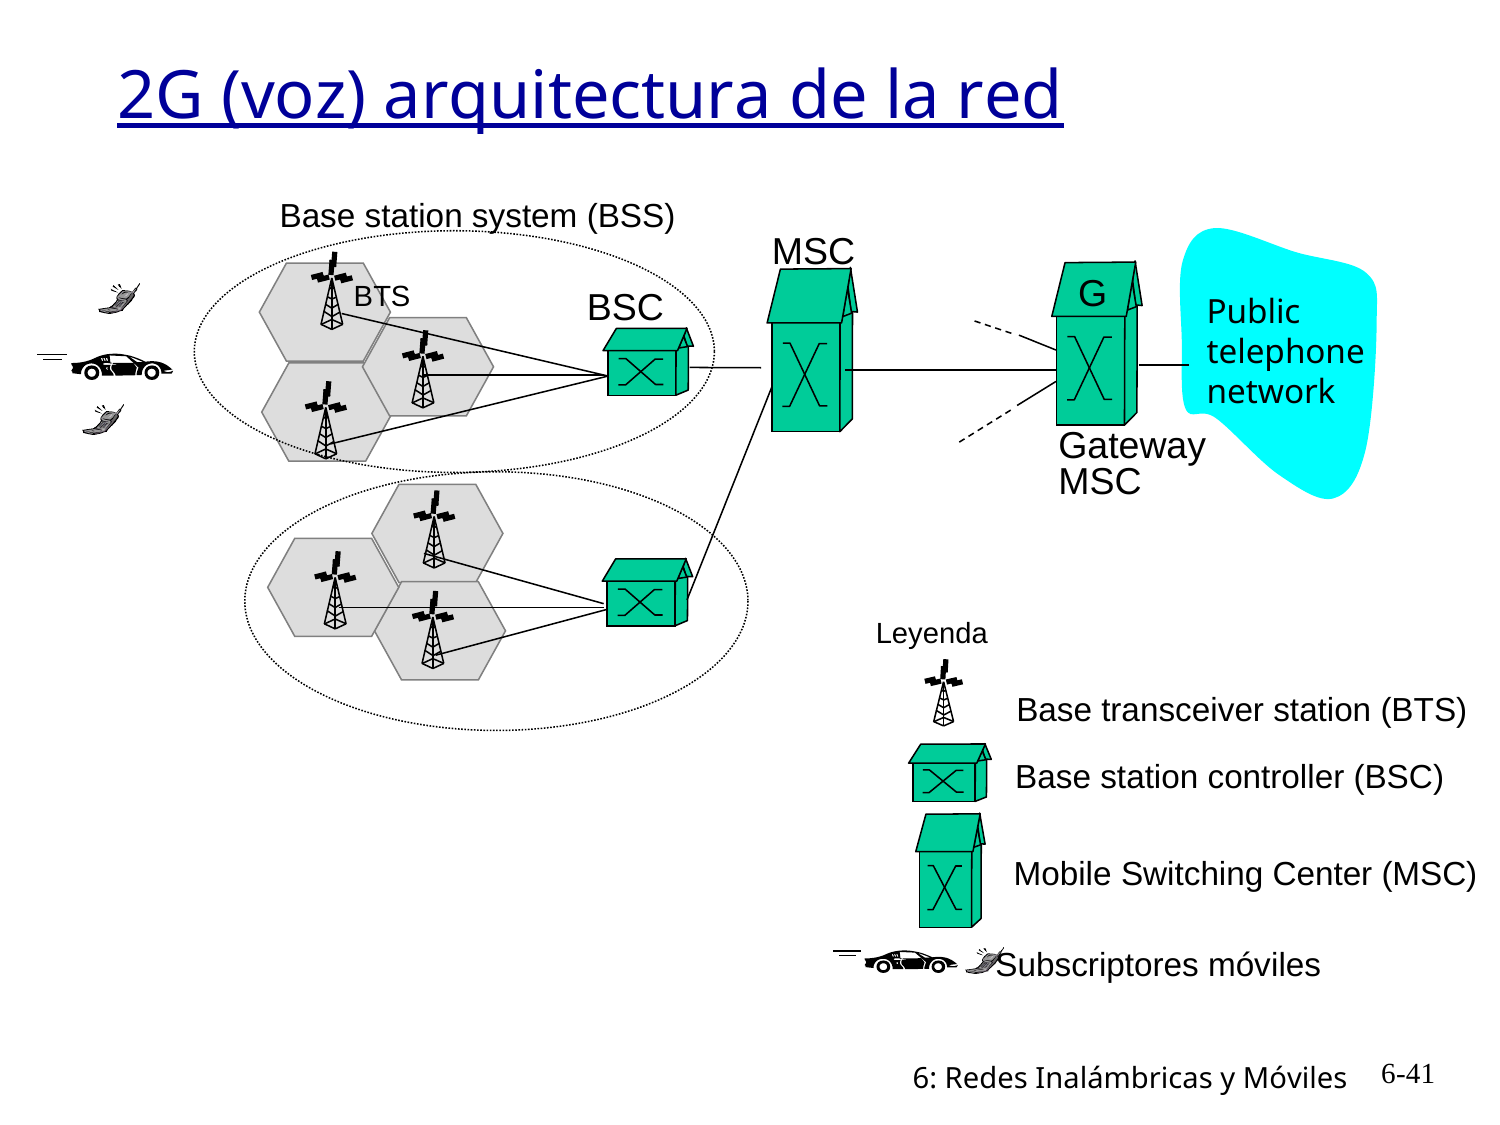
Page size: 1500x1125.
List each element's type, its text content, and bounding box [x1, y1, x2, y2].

text_box [259, 263, 489, 452]
text_box [435, 608, 506, 652]
text_box [334, 263, 367, 275]
text_box Gateway MSC [1043, 422, 1222, 510]
text_box Mobile Switching Center (MSC) [998, 844, 1494, 900]
text_box [1215, 418, 1371, 500]
text_box [424, 653, 432, 661]
text_box BTS [339, 269, 426, 320]
text_box [267, 484, 503, 680]
text_box [377, 317, 482, 345]
text_box [327, 445, 334, 451]
text_box Public telephone network [1191, 282, 1380, 418]
text_box [333, 315, 341, 322]
text_box [1179, 227, 1374, 415]
text_box [424, 393, 432, 400]
text_box G [1063, 261, 1123, 322]
text_box Leyenda [861, 606, 1003, 658]
text_box [323, 314, 331, 322]
text_box MSC [757, 218, 871, 280]
text_box [425, 335, 494, 374]
text_box [277, 441, 340, 462]
text_box [453, 411, 470, 416]
text_box Subscriptores móviles [980, 935, 1337, 991]
text_box 2G (voz) arquitectura de la red [102, 43, 1079, 140]
text_box [435, 545, 440, 553]
picture [98, 283, 140, 314]
picture [82, 404, 124, 435]
picture [864, 947, 958, 973]
text_box [317, 444, 325, 451]
text_box Base station controller (BSC) [1000, 747, 1460, 803]
picture [965, 947, 980, 974]
text_box [434, 656, 442, 661]
text_box [334, 280, 339, 300]
text_box Base transceiver station (BTS) [1001, 680, 1483, 736]
text_box [424, 385, 429, 393]
text_box BSC [658, 275, 679, 288]
text_box BSC [572, 275, 679, 336]
text_box [327, 613, 334, 621]
picture [71, 350, 174, 380]
text_box [414, 392, 422, 400]
text_box [336, 614, 344, 621]
text_box [334, 433, 382, 462]
text_box Base station system (BSS) [264, 186, 692, 243]
